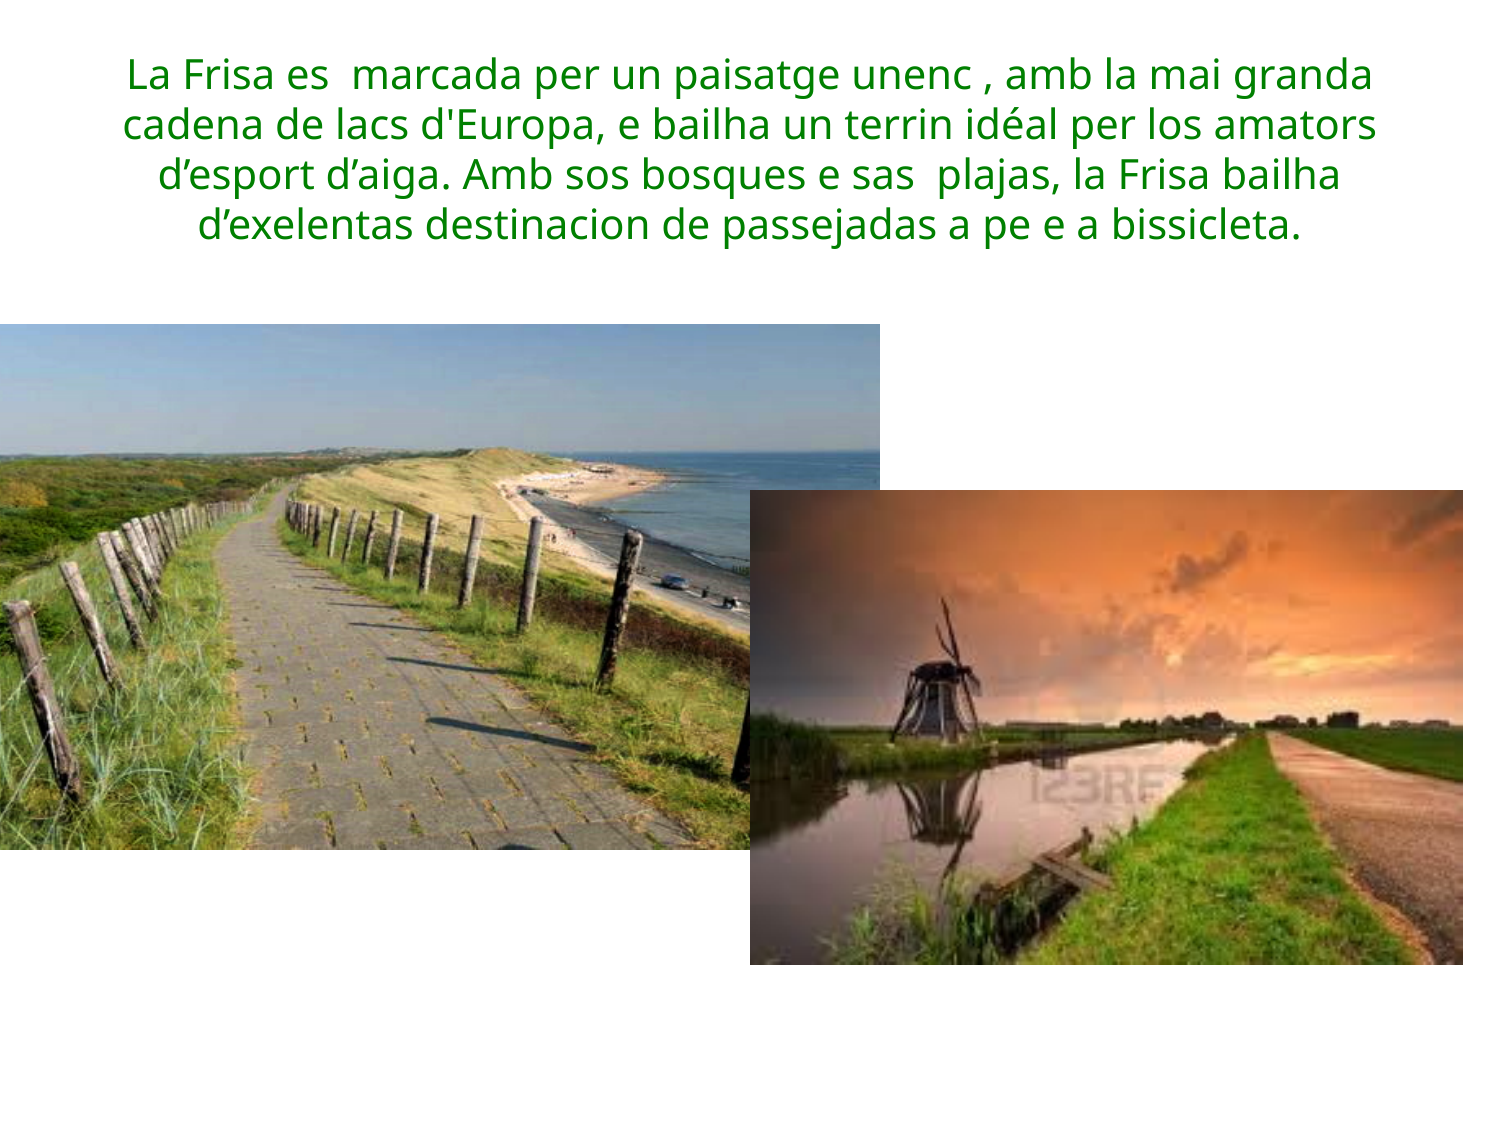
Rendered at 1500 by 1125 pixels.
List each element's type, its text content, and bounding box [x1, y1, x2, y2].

picture [0, 324, 1463, 965]
title La Frisa es marcada per un paisatge unenc , amb la mai granda cadena de lacs d'Europa, e bailha un terrin idéal per los amators d’esport d’aiga. Amb sos bosques e sas plajas, la Frisa bailha d’exelentas destinacion de passejadas a pe e a bissicleta. [75, 45, 1425, 300]
